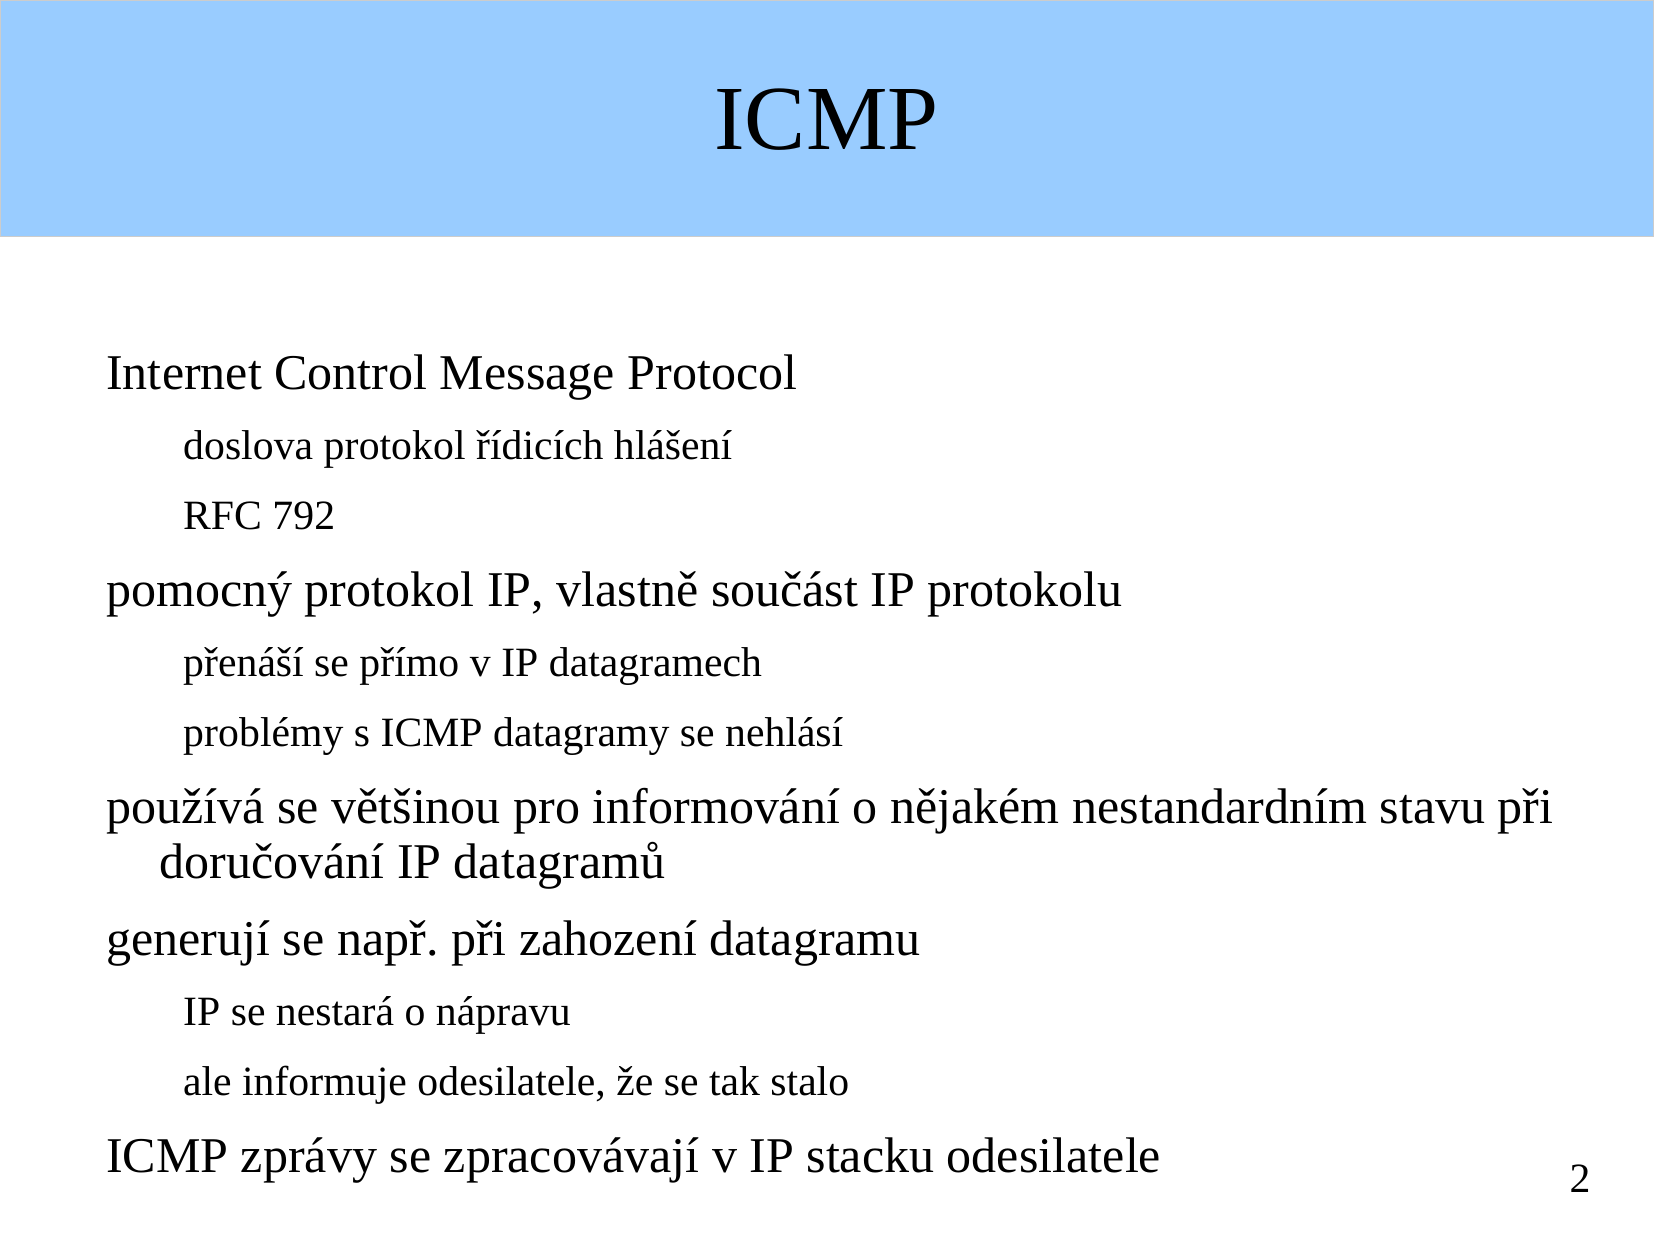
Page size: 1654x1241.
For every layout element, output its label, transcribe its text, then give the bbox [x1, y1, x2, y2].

title ICMP [0, 0, 1654, 237]
list Internet Control Message Protocol doslova protokol řídicích hlášení RFC 792 pomocný protokol IP, vlastně součást IP protokolu přenáší se přímo v IP datagramech problémy s ICMP datagramy se nehlásí používá se většinou pro informování o nějakém nestandardním stavu při doručování IP datagramů generují se např. při zahození datagramu IP se nestará o nápravu ale informuje odesilatele, že se tak stalo ICMP zprávy se zpracovávají v IP stacku odesilatele [88, 344, 1565, 1184]
